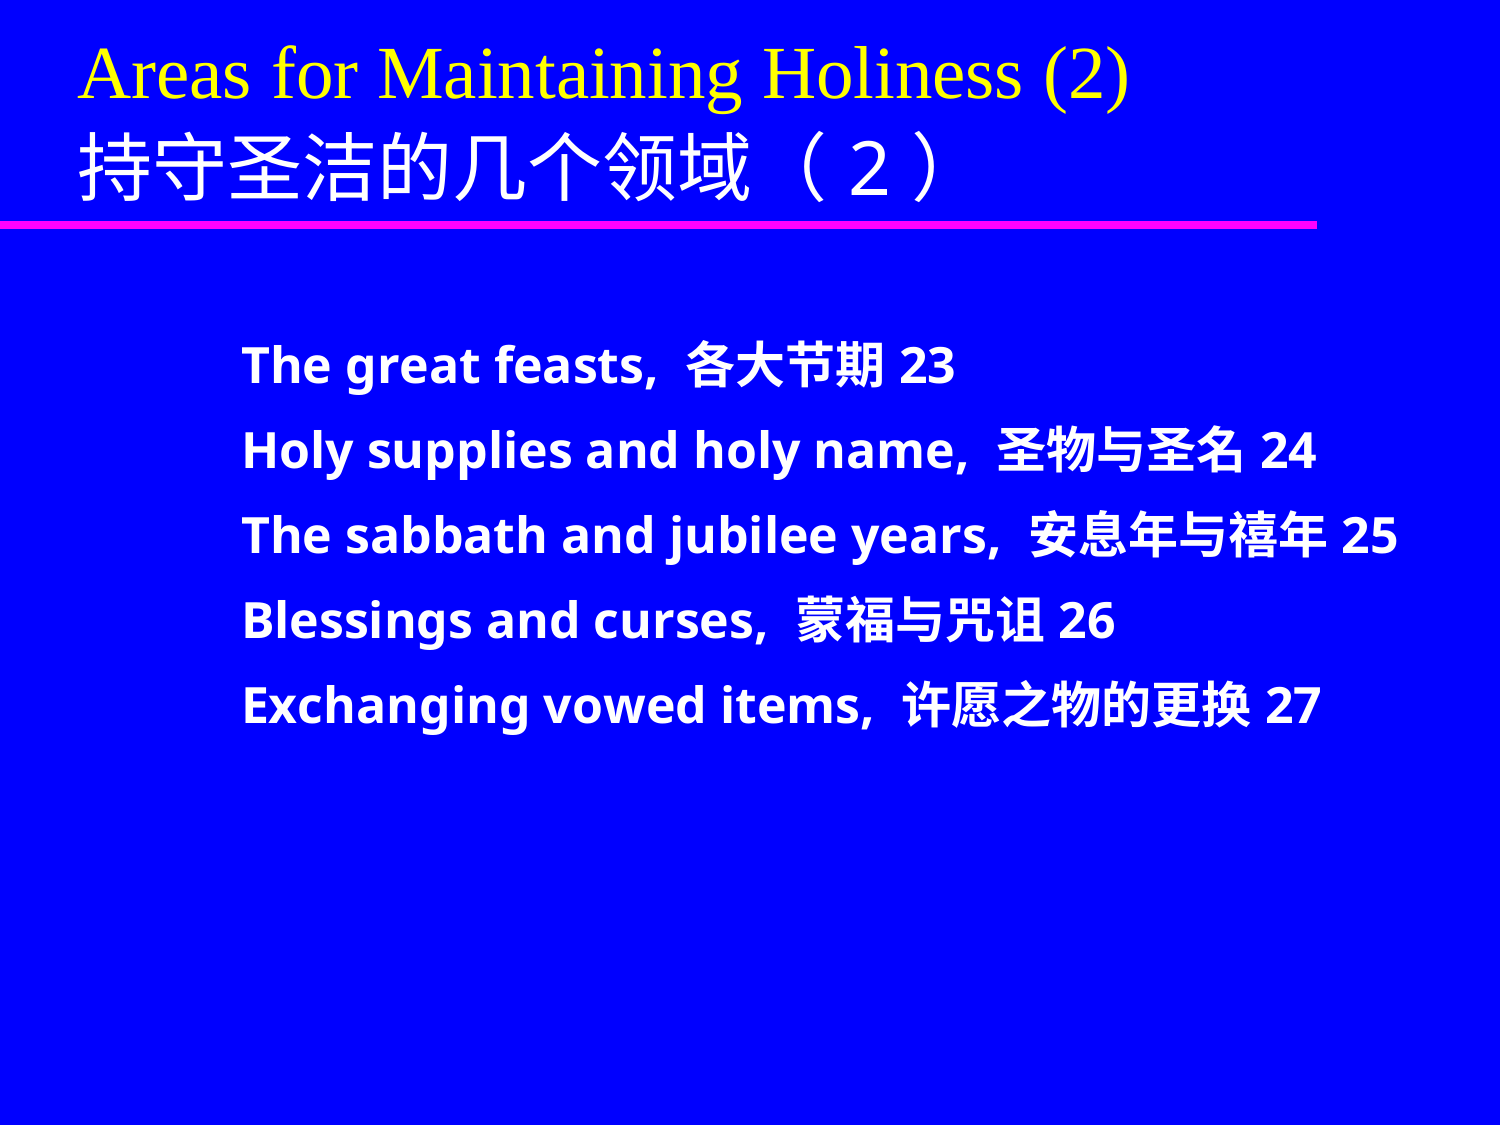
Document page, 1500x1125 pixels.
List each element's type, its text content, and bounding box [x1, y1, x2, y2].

title Areas for Maintaining Holiness (2) 持守圣洁的几个领域（2） [62, 39, 1463, 225]
list The great feasts, 各大节期23 Holy supplies and holy name, 圣物与圣名24 The sabbath and jubilee years, 安息年与禧年25 Blessings and curses, 蒙福与咒诅26 Exchanging vowed items, 许愿之物的更换27 [169, 237, 1438, 1125]
